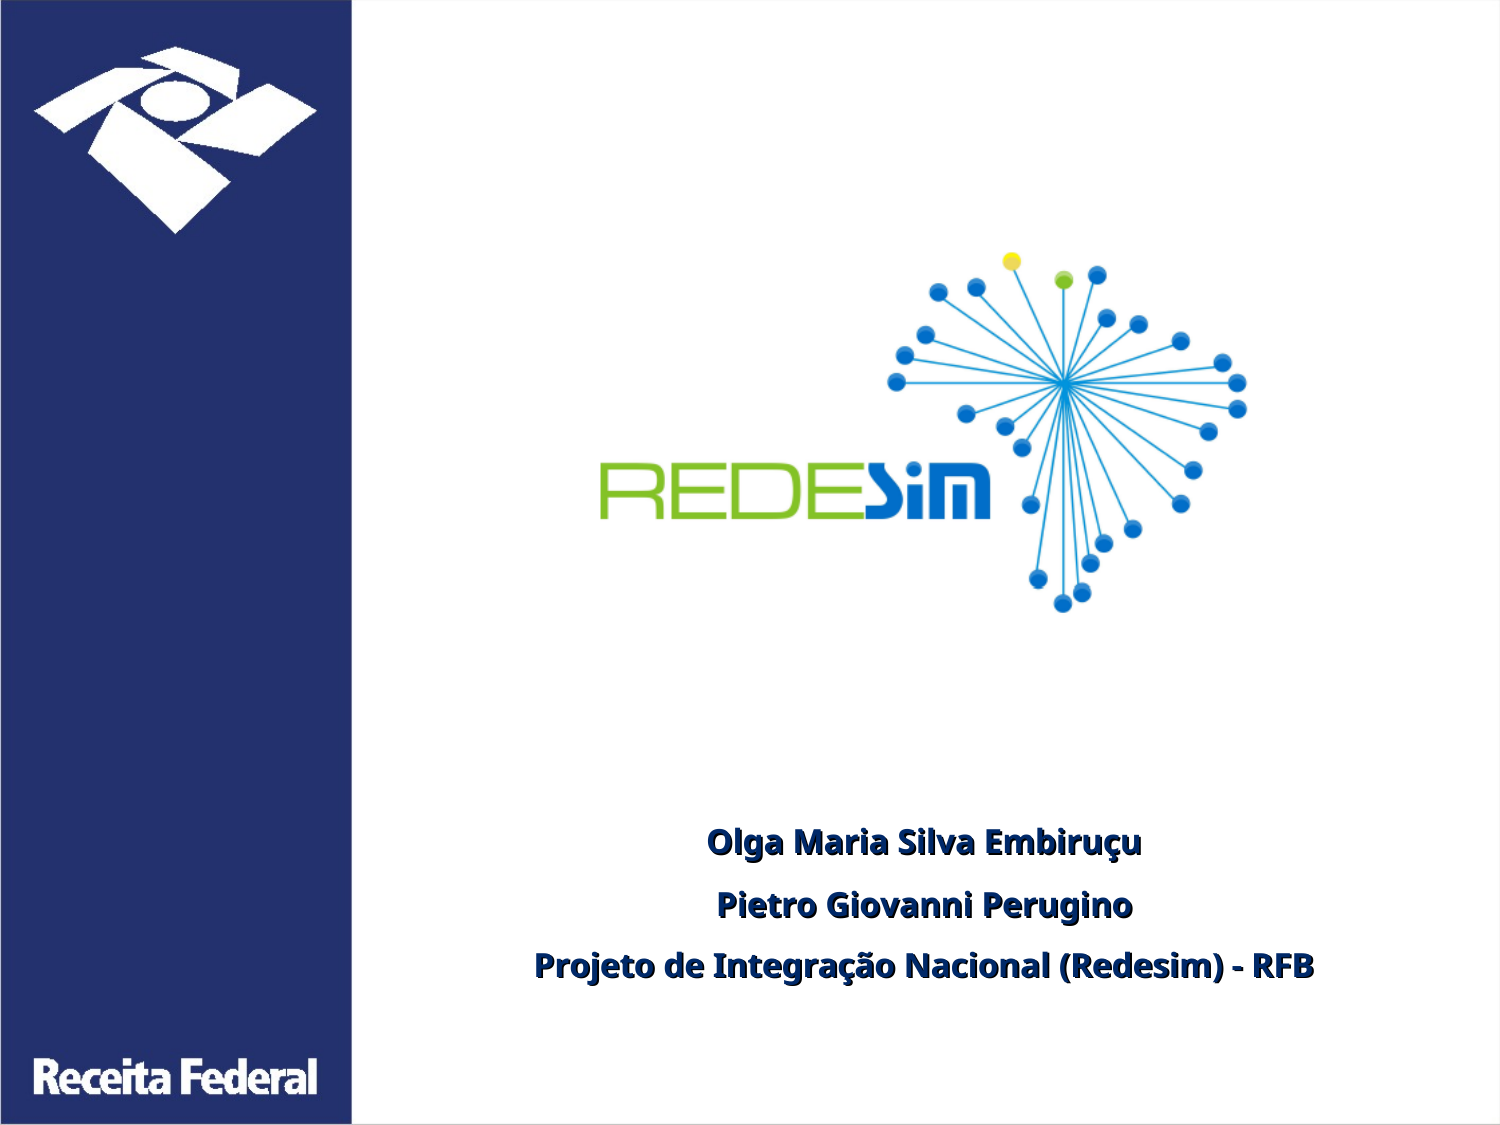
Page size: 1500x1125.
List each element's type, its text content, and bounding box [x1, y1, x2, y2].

text_box Olga Maria Silva Embiruçu Pietro Giovanni Perugino Projeto de Integração Nacional (Redesim) - RFB [348, 0, 1500, 992]
picture [0, 0, 1500, 1125]
